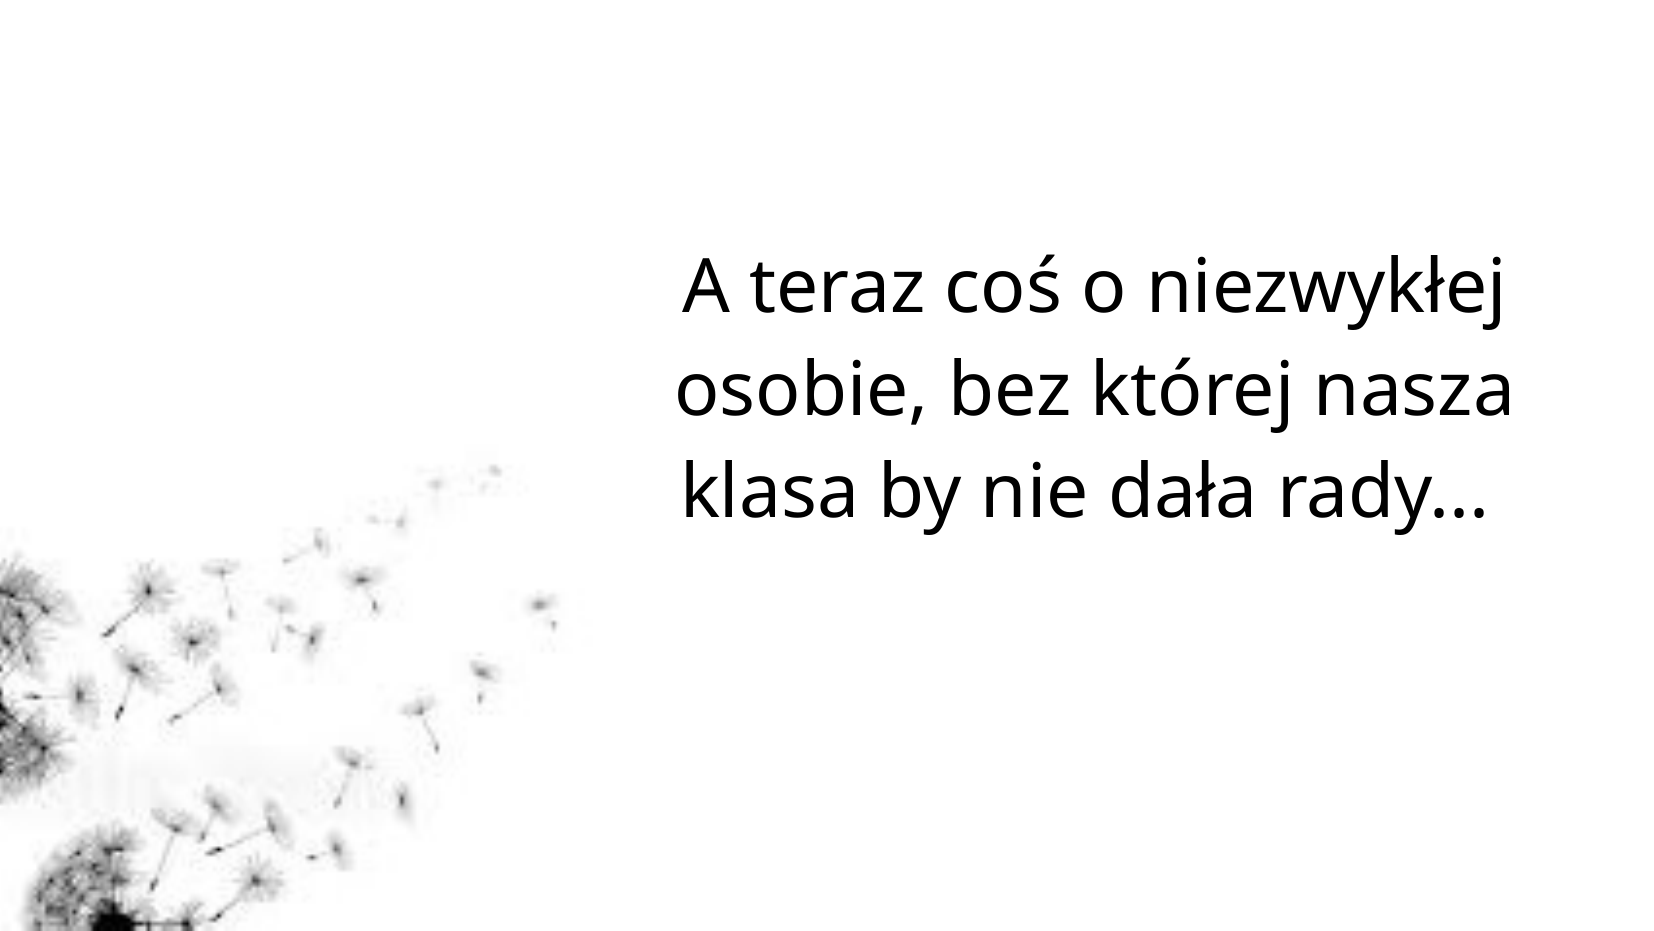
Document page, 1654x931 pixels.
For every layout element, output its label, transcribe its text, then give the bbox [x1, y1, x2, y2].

picture [0, 404, 600, 931]
title A teraz coś o niezwykłej osobie, bez której nasza klasa by nie dała rady... [615, 52, 1576, 721]
